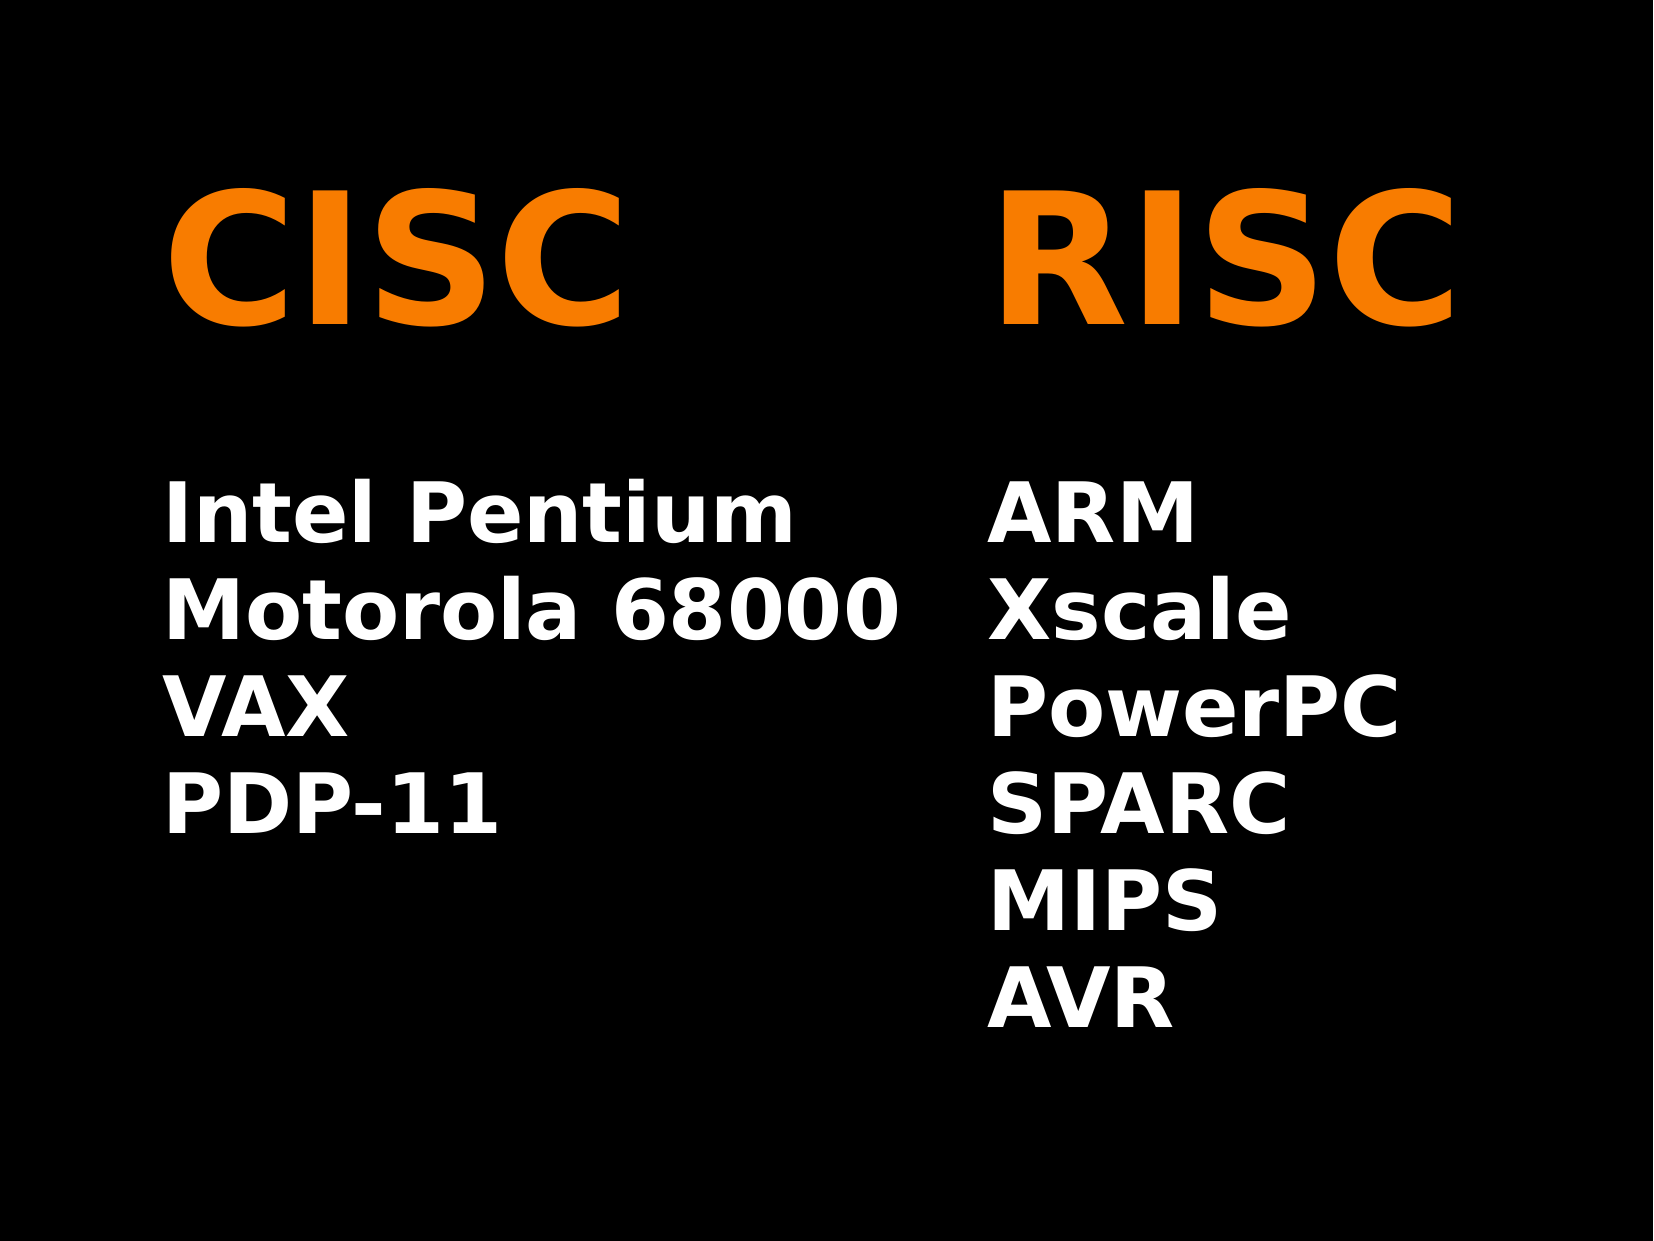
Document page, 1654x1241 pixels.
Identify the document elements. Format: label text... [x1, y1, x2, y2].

text_box CISC RISC Intel Pentium ARM Motorola 68000 Xscale VAX PowerPC PDP-11 SPARC MIPS AVR [147, 147, 1565, 1055]
